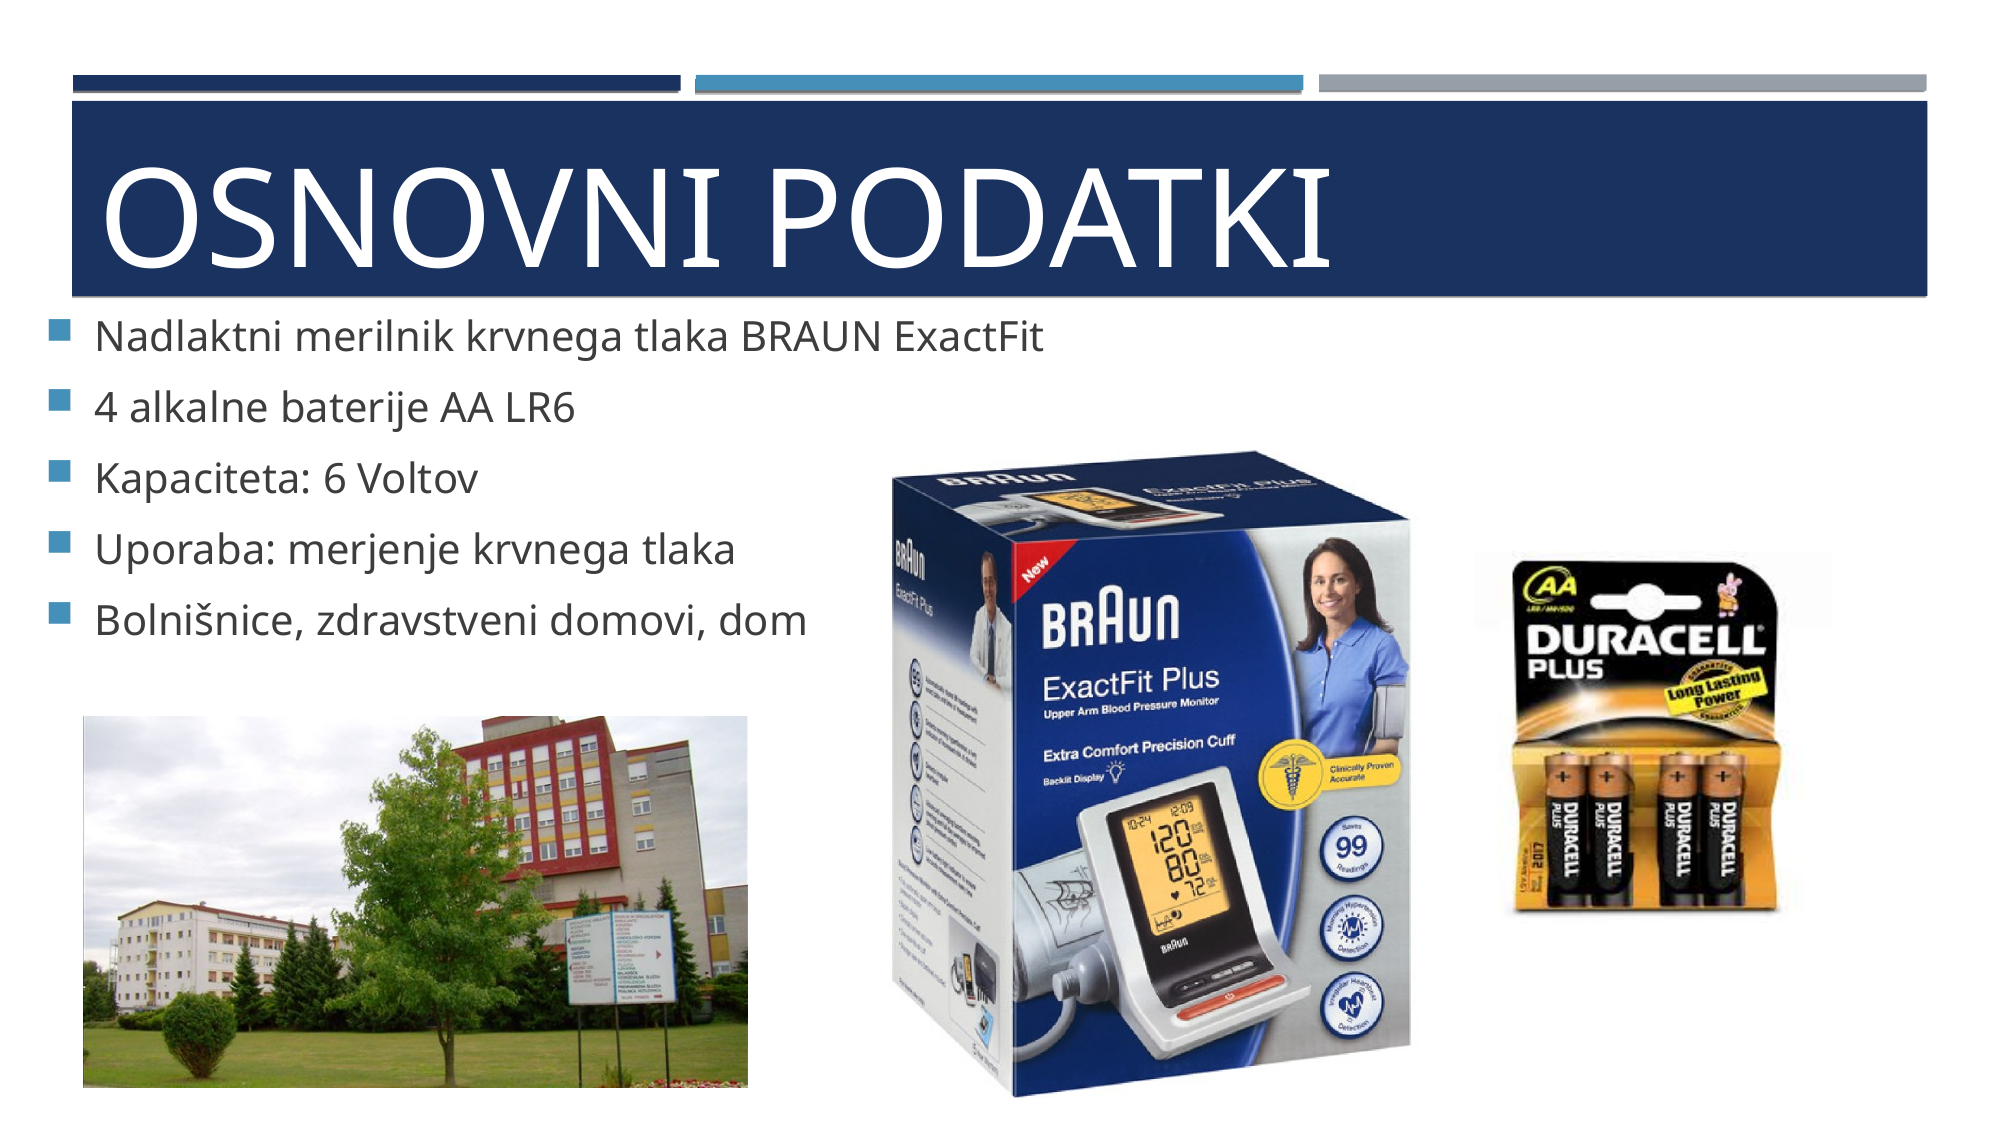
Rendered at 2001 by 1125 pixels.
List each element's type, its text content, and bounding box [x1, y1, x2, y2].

list Nadlaktni merilnik krvnega tlaka BRAUN ExactFit 4 alkalne baterije AA LR6 Kapaciteta: 6 Voltov Uporaba: merjenje krvnega tlaka Bolnišnice, zdravstveni domovi, dom [29, 302, 1869, 922]
picture [827, 450, 1832, 1098]
title Osnovni podatki [83, 136, 1893, 303]
picture [83, 716, 748, 1088]
